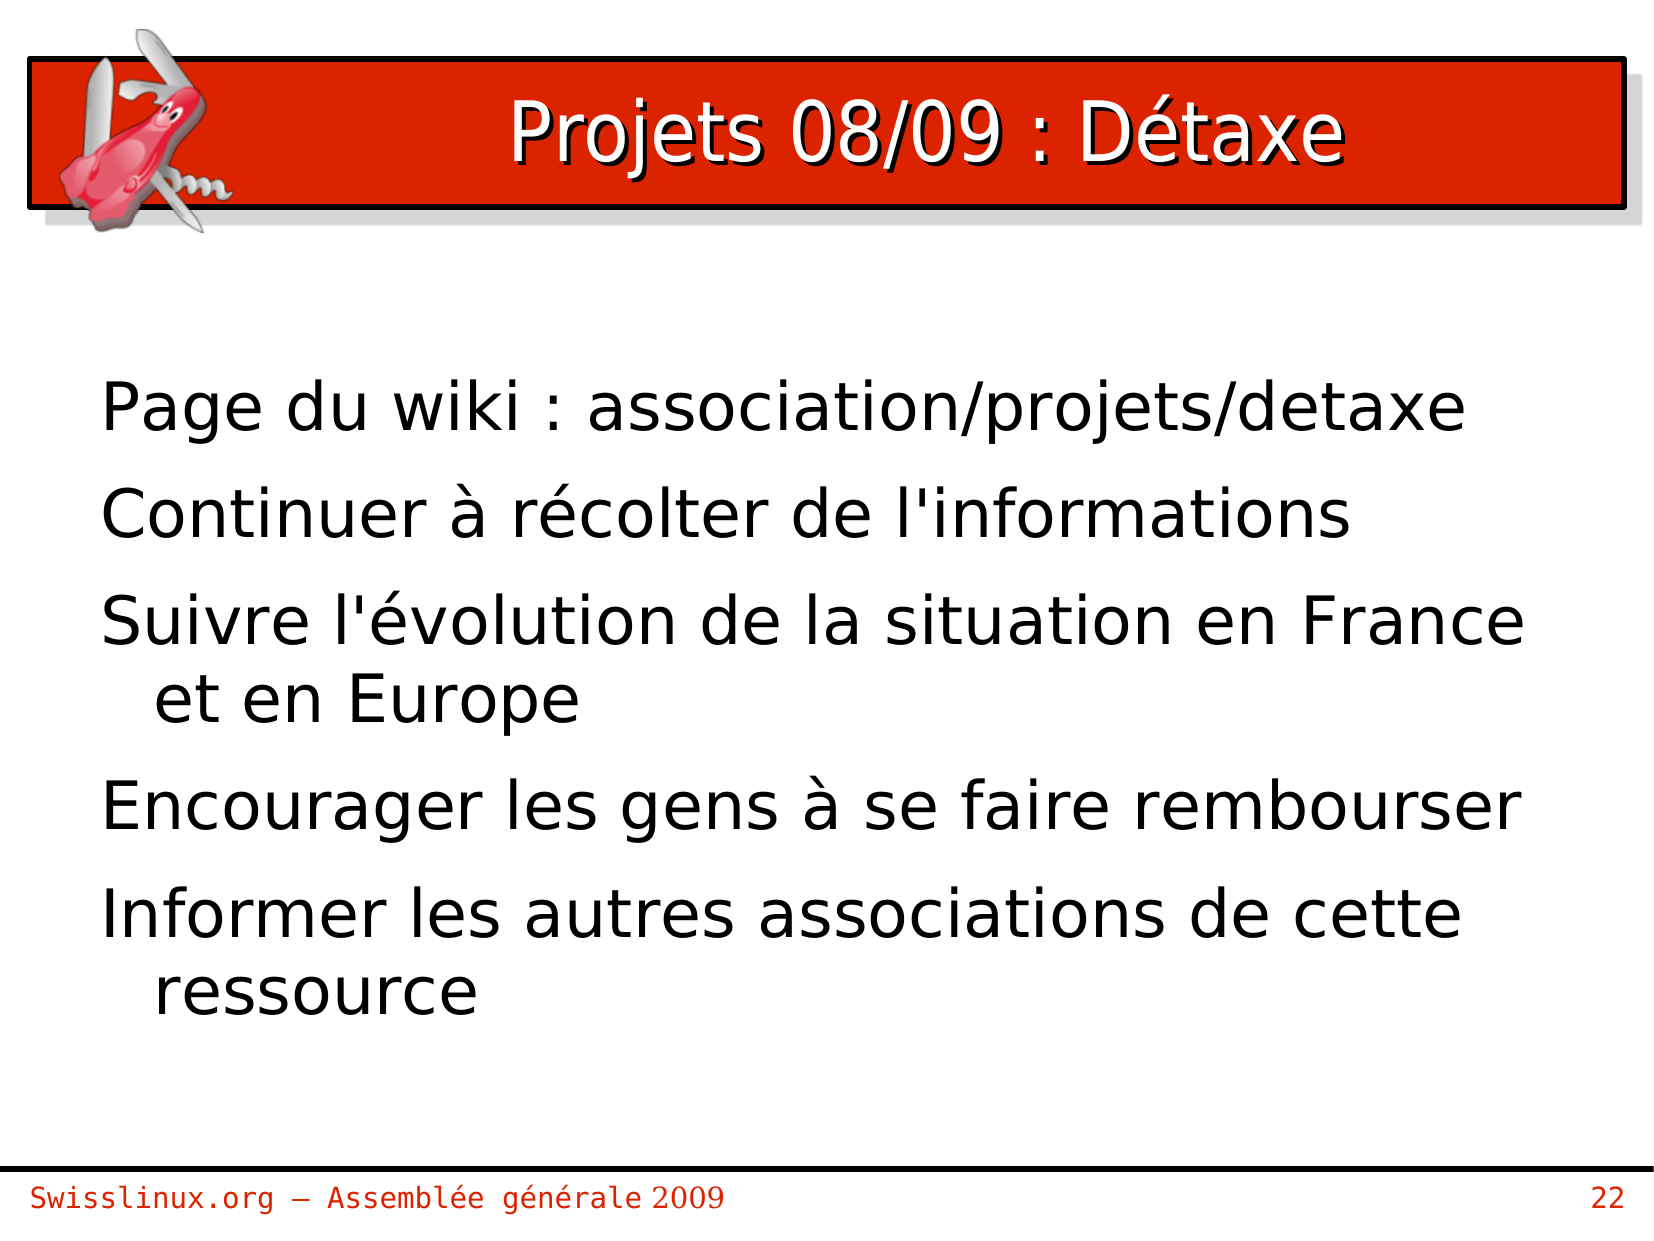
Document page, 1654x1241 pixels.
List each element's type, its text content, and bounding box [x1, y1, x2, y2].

picture [59, 29, 234, 233]
list Page du wiki : association/projets/detaxe Continuer à récolter de l'informations Suivre l'évolution de la situation en France et en Europe Encourager les gens à se faire rembourser Informer les autres associations de cette ressource [82, 297, 1571, 1102]
title Projets 08/09 : Détaxe [259, 84, 1595, 182]
